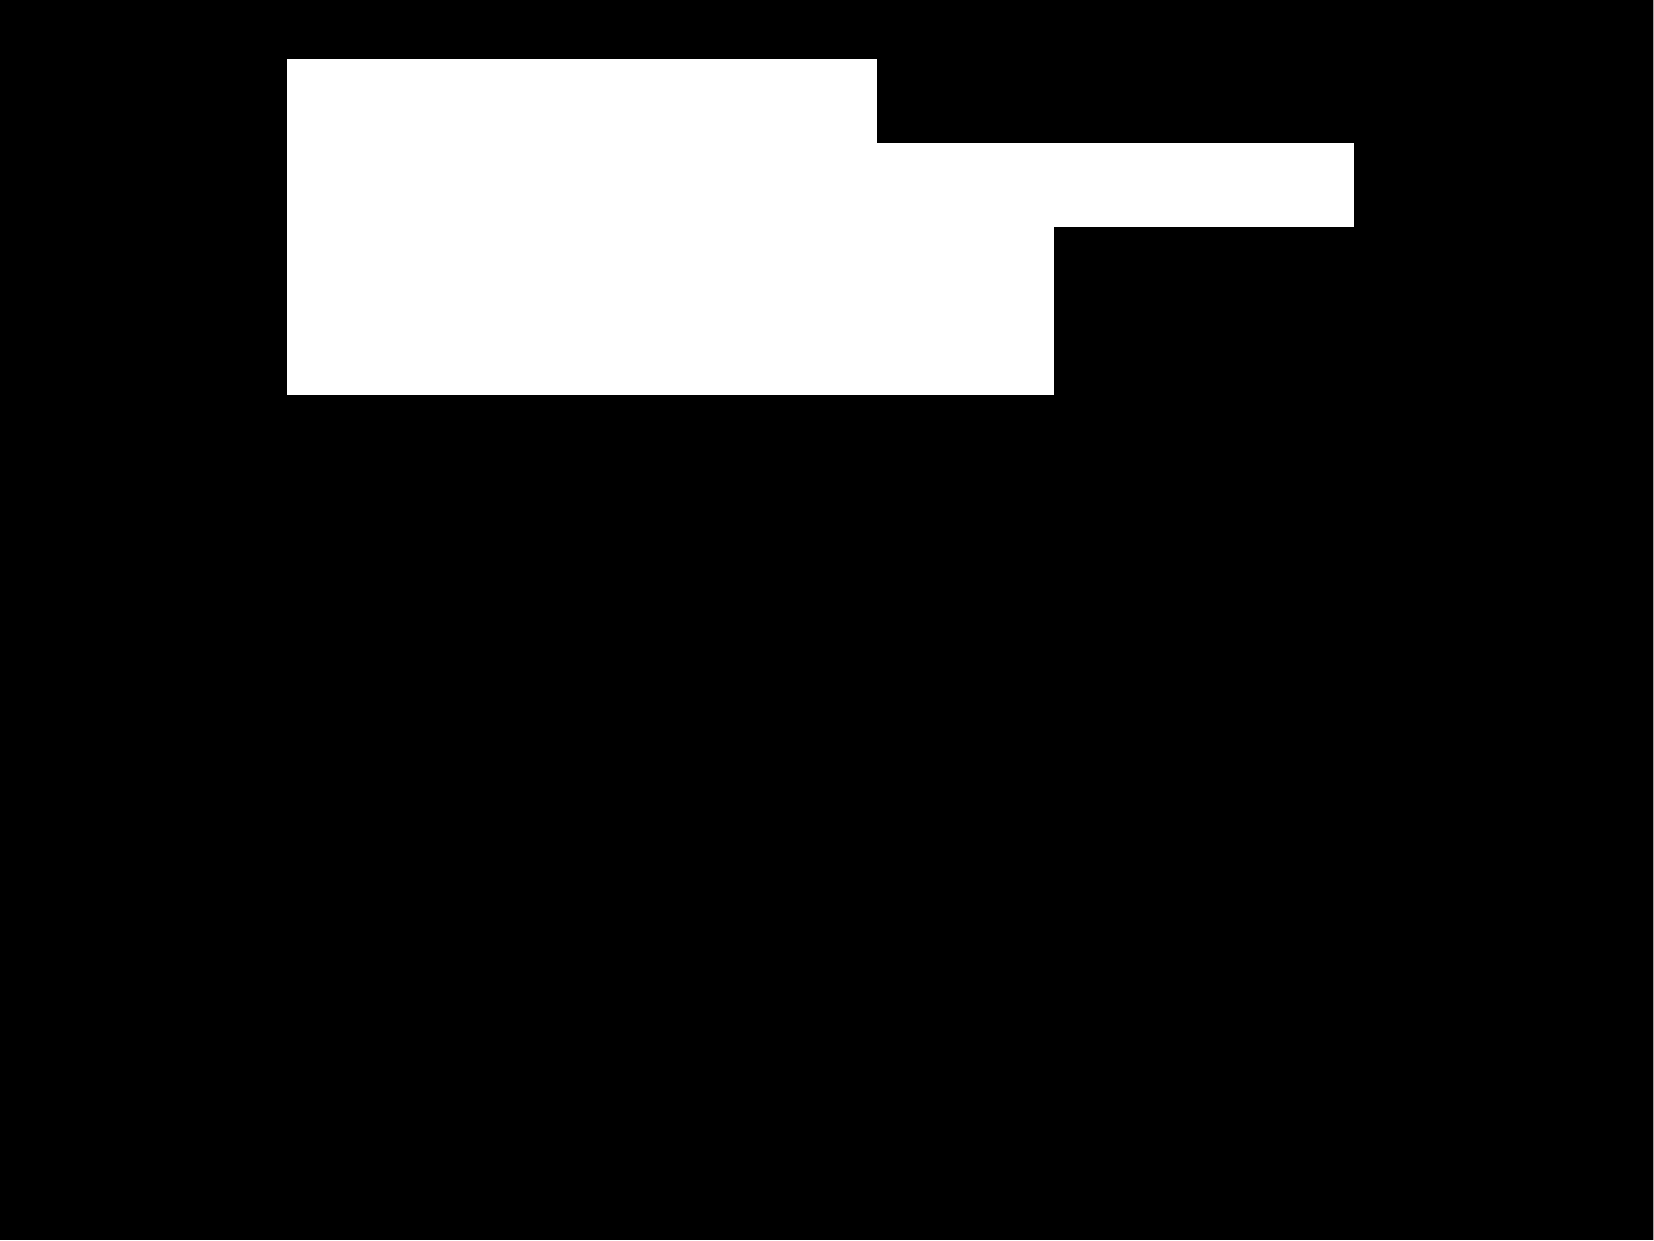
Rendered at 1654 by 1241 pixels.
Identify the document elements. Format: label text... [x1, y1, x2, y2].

subtitle Your love is in me And I truly want the world to see Life is a beautiful thing! Life is a beautiful thing! [76, 59, 1565, 779]
